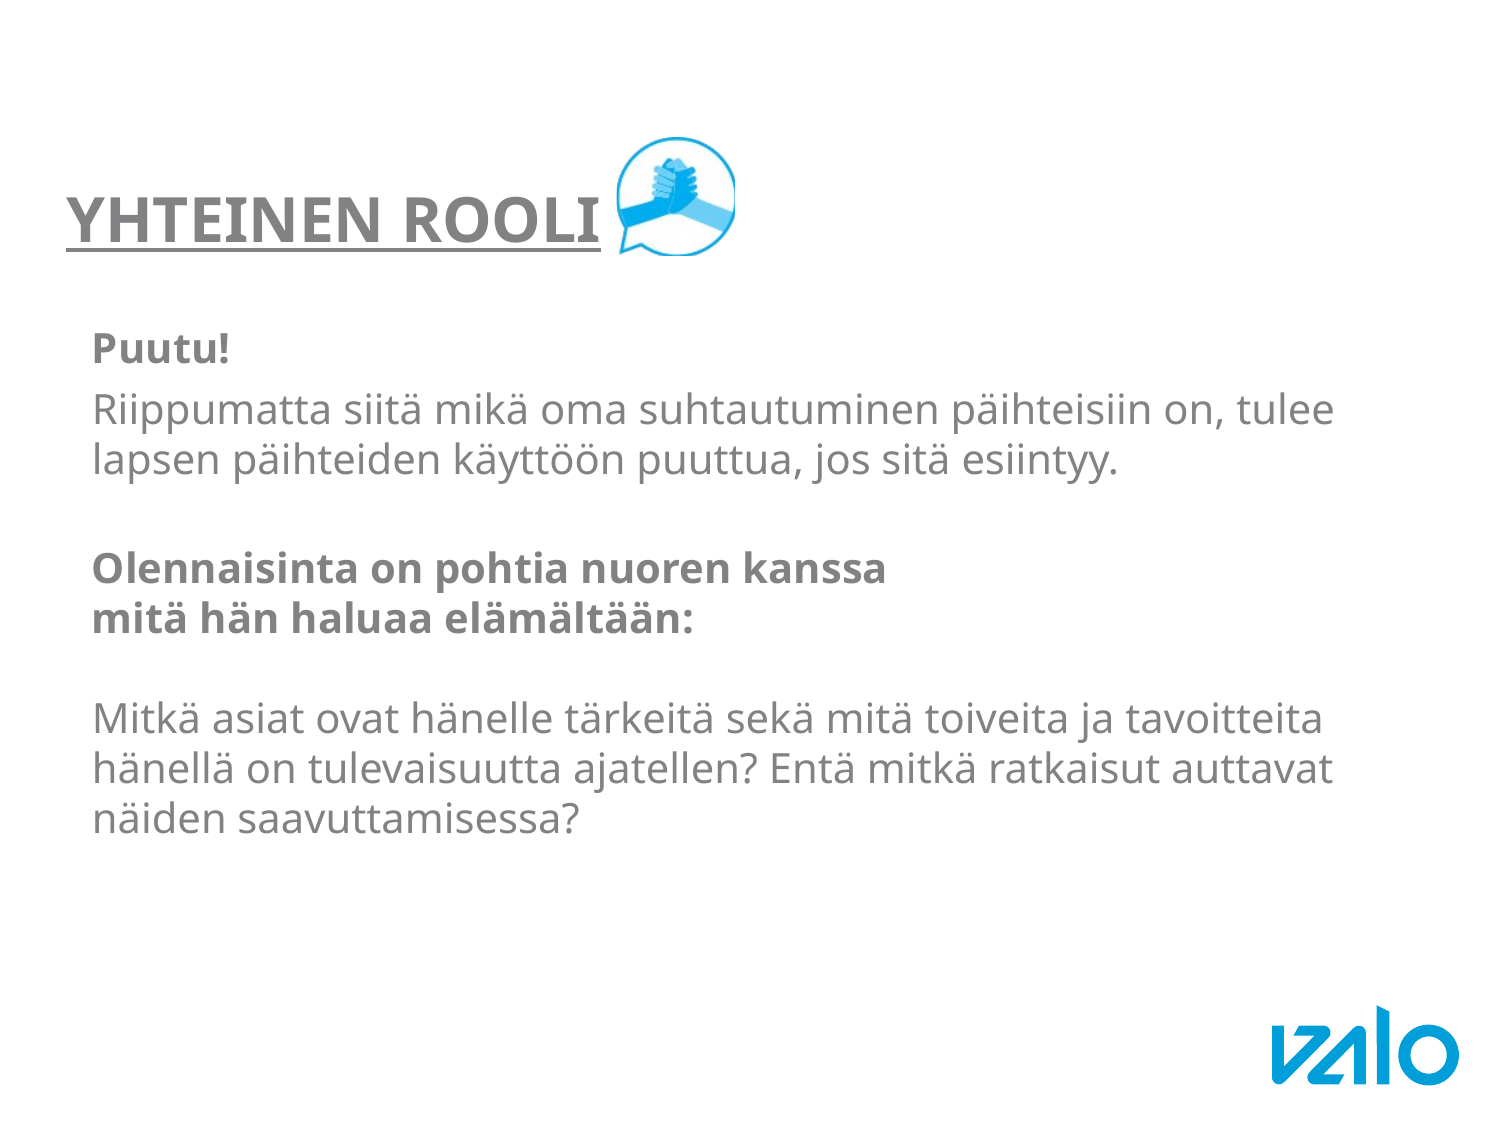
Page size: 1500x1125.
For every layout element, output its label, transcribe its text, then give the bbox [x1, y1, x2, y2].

picture [616, 137, 735, 256]
list Puutu! Riippumatta siitä mikä oma suhtautuminen päihteisiin on, tulee lapsen päihteiden käyttöön puuttua, jos sitä esiintyy. [76, 314, 1400, 492]
title YHTEINEN ROOLI [0, 161, 1093, 350]
text_box Olennaisinta on pohtia nuoren kanssa mitä hän haluaa elämältään: Mitkä asiat ovat hänelle tärkeitä sekä mitä toiveita ja tavoitteita hänellä on tulevaisuutta ajatellen? Entä mitkä ratkaisut auttavat näiden saavuttamisessa? [77, 534, 1388, 849]
